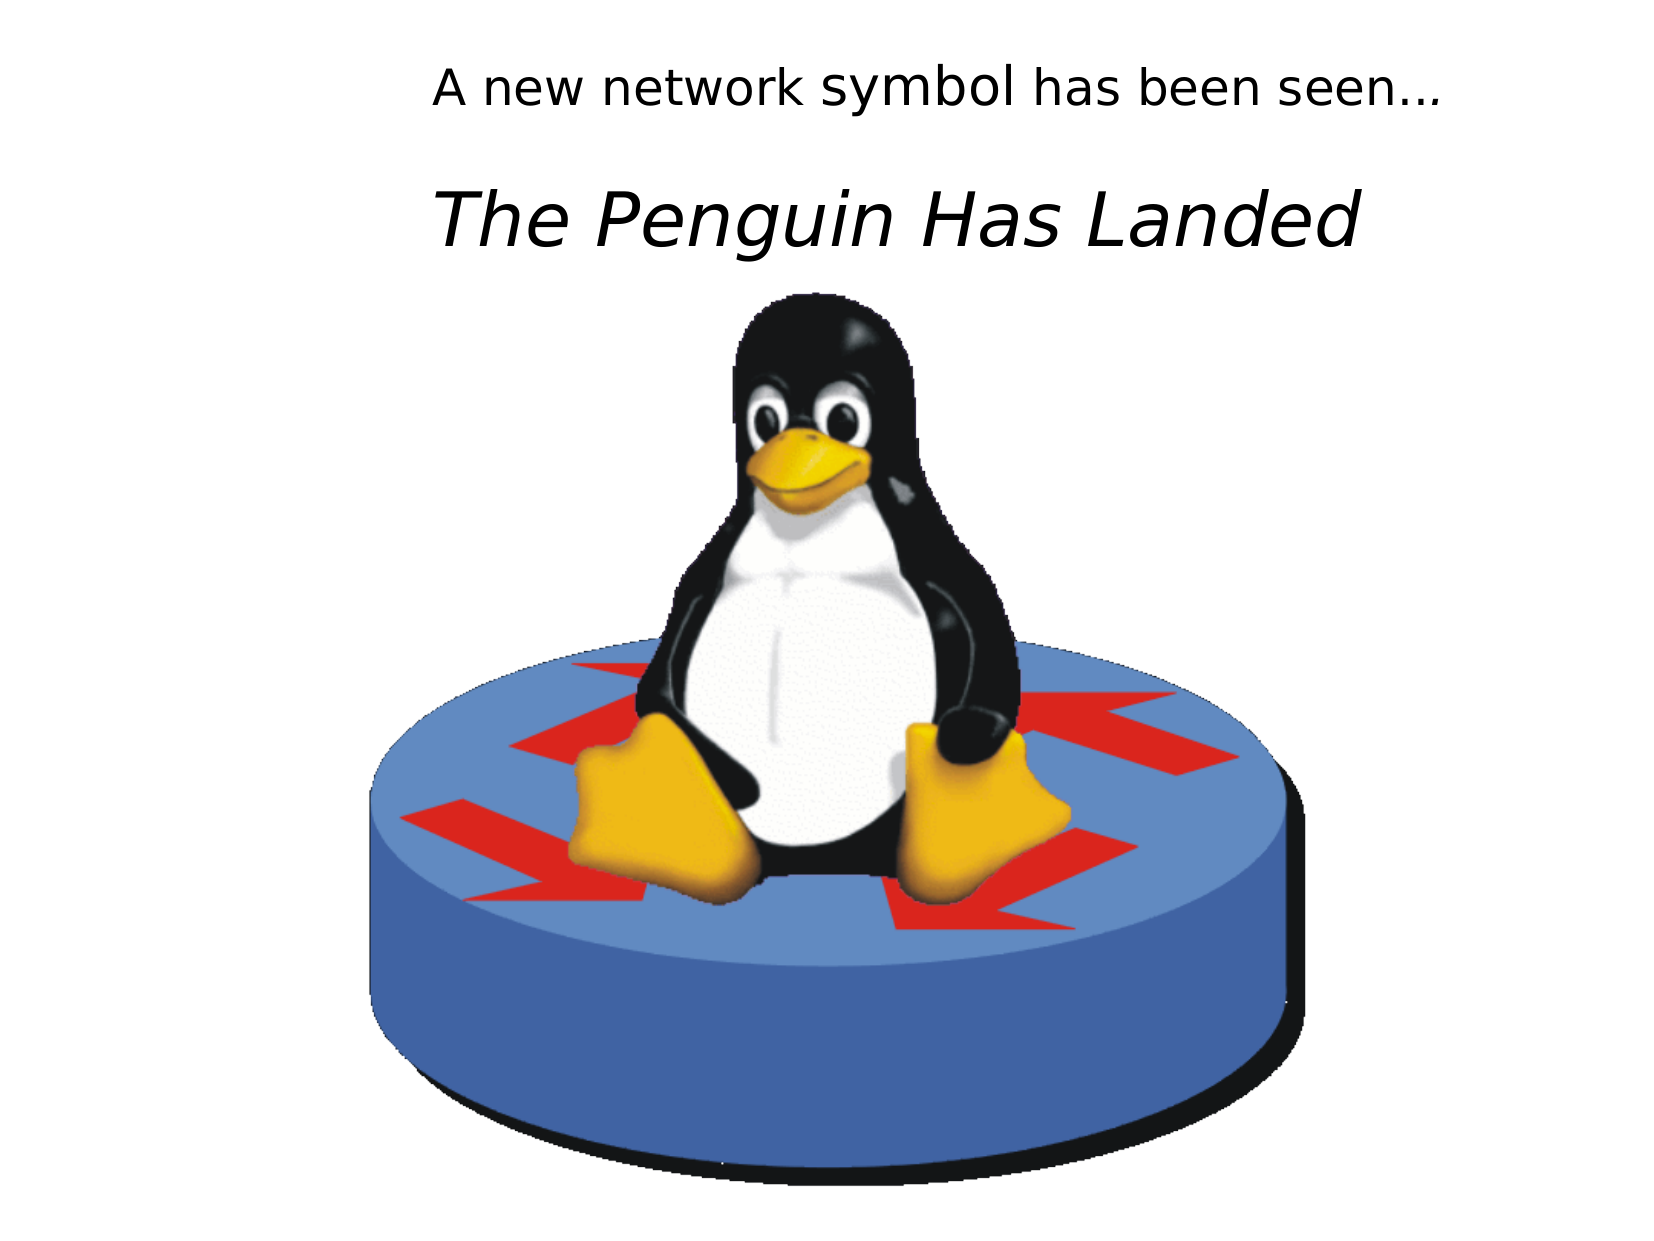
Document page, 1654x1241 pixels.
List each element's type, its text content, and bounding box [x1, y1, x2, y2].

text_box A new network symbol has been seen... The Penguin Has Landed [417, 48, 1464, 274]
picture [351, 269, 1318, 1202]
